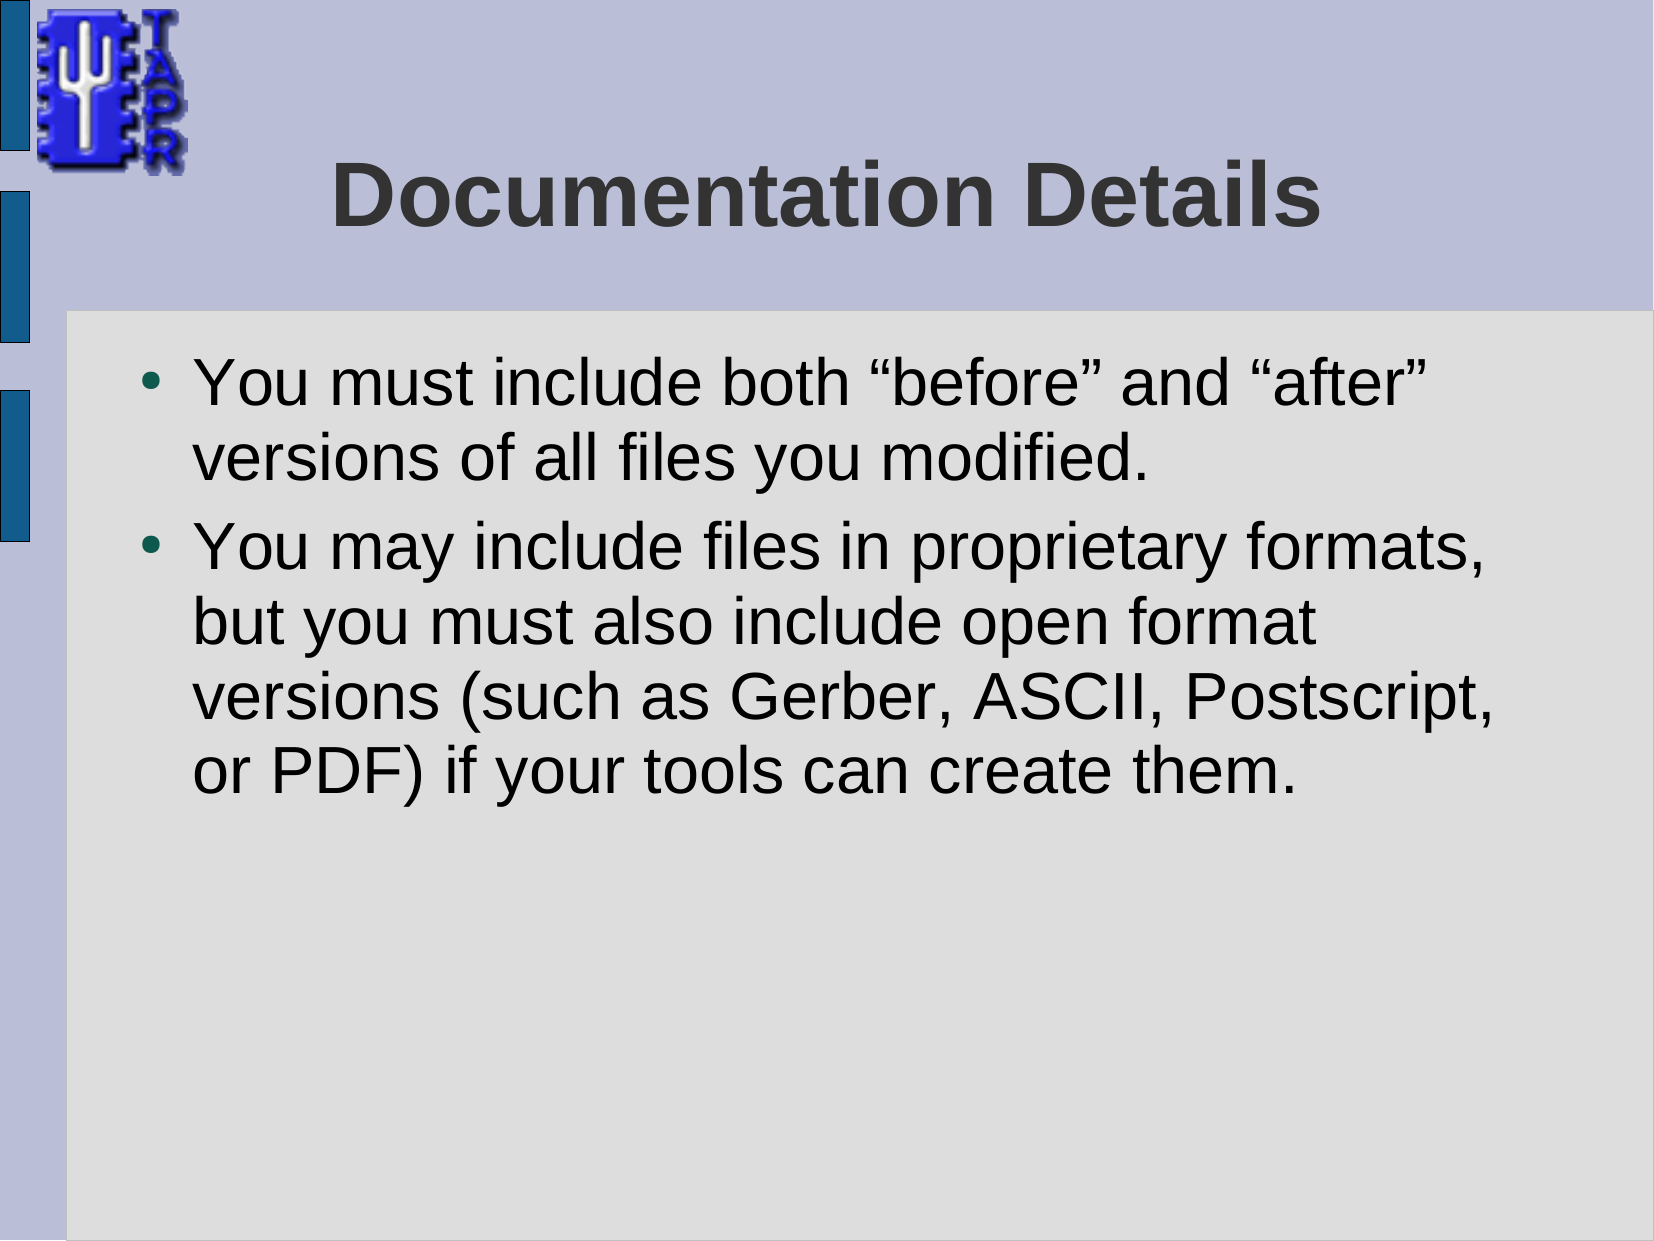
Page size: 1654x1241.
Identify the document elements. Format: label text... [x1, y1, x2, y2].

title Documentation Details [121, 91, 1534, 299]
picture [37, 9, 188, 176]
list You must include both “before” and “after” versions of all files you modified. You may include files in proprietary formats, but you must also include open format versions (such as Gerber, ASCII, Postscript, or PDF) if your tools can create them. [121, 344, 1534, 1127]
